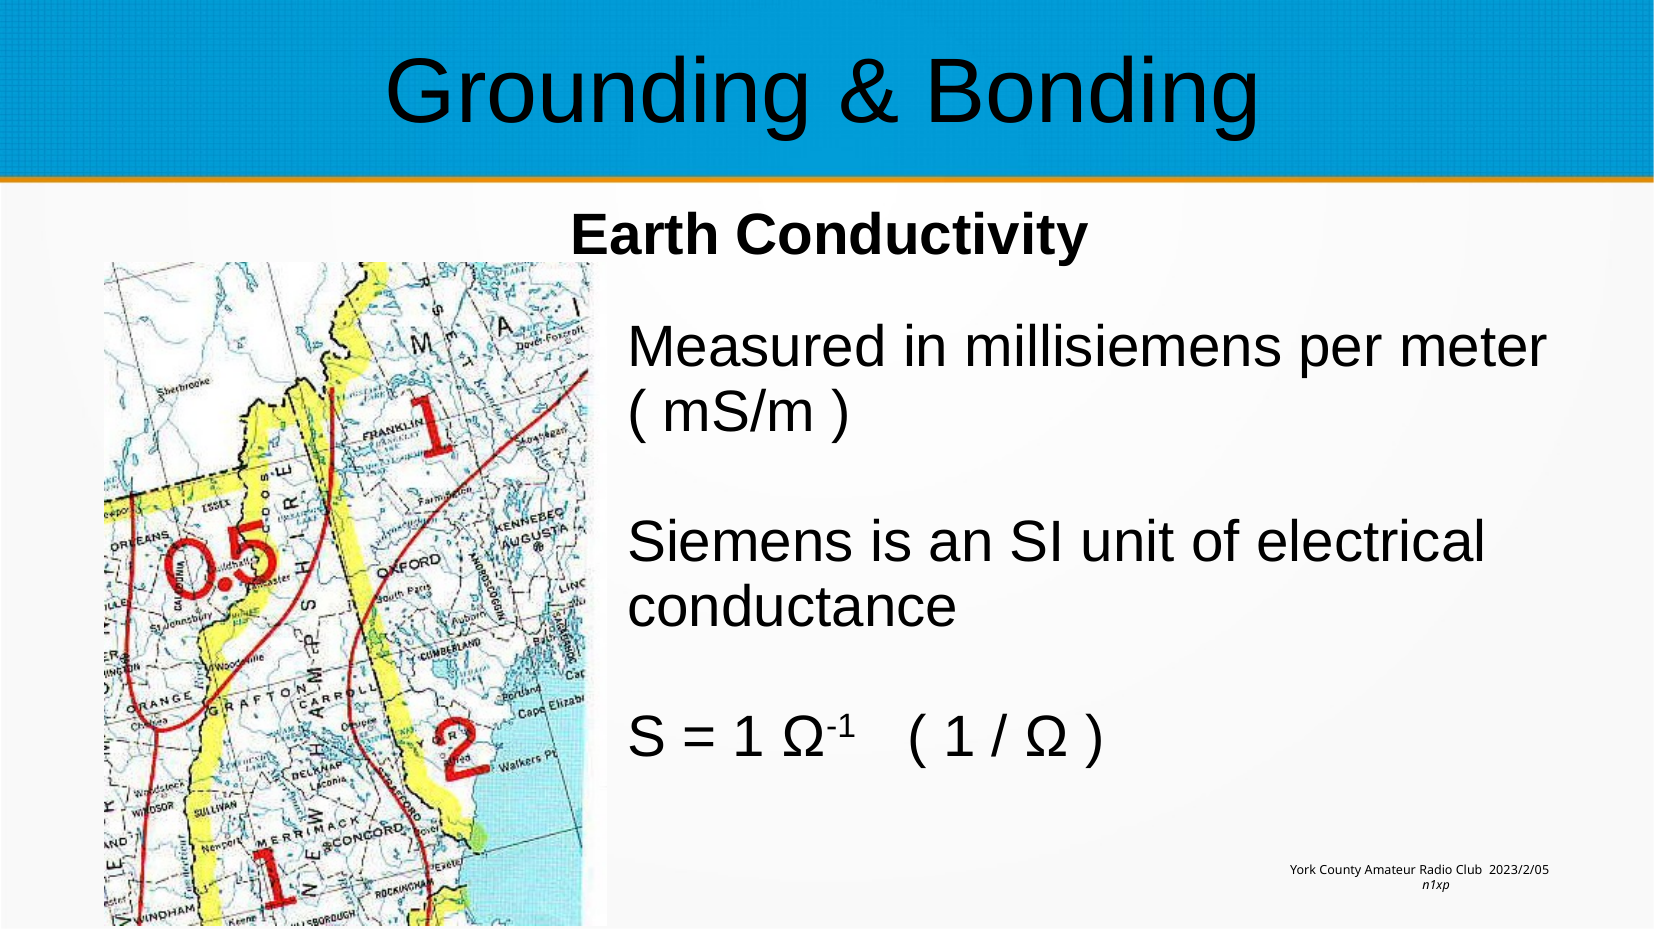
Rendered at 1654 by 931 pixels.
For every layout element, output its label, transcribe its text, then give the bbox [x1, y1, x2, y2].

picture [0, 175, 1654, 931]
text_box Grounding & Bonding [201, 31, 1446, 150]
text_box Earth Conductivity [158, 194, 1502, 275]
text_box York County Amateur Radio Club 2023/2/05 n1xp [1284, 884, 1588, 897]
text_box Measured in millisiemens per meter ( mS/m ) Siemens is an SI unit of electrical conductance S = 1 Ω-1 ( 1 / Ω ) [612, 306, 1617, 884]
